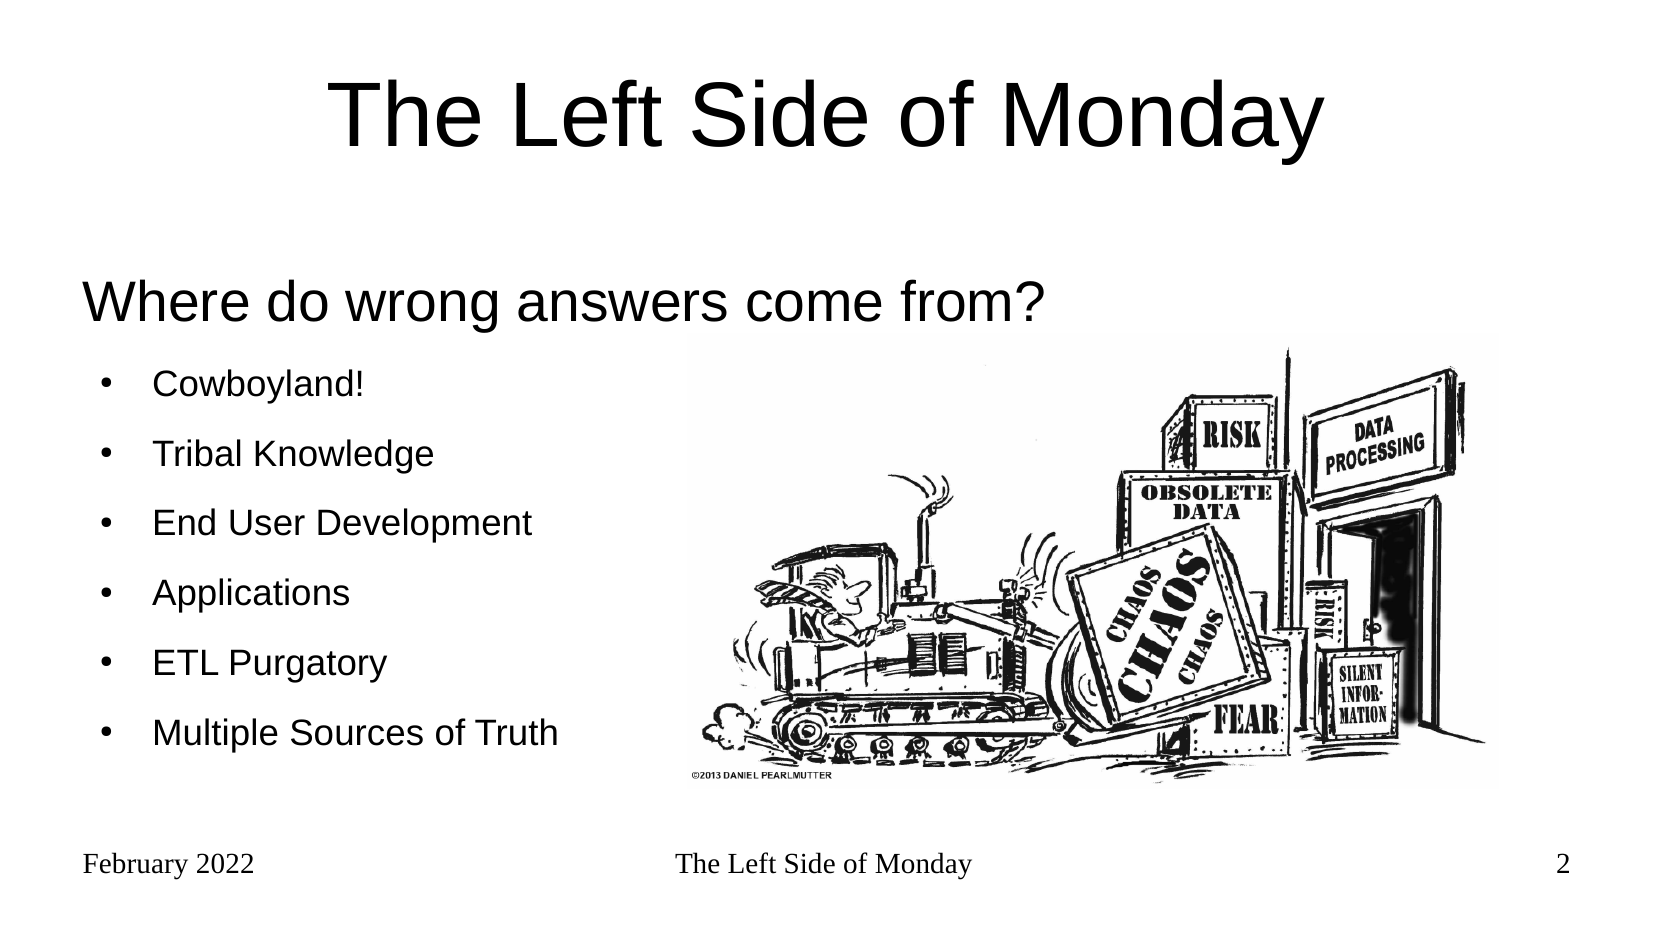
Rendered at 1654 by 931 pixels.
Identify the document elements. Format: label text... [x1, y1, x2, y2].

title The Left Side of Monday [82, 37, 1571, 193]
picture [684, 333, 1508, 789]
list Where do wrong answers come from? Cowboyland! Tribal Knowledge End User Development Applications ETL Purgatory Multiple Sources of Truth [82, 270, 1571, 758]
